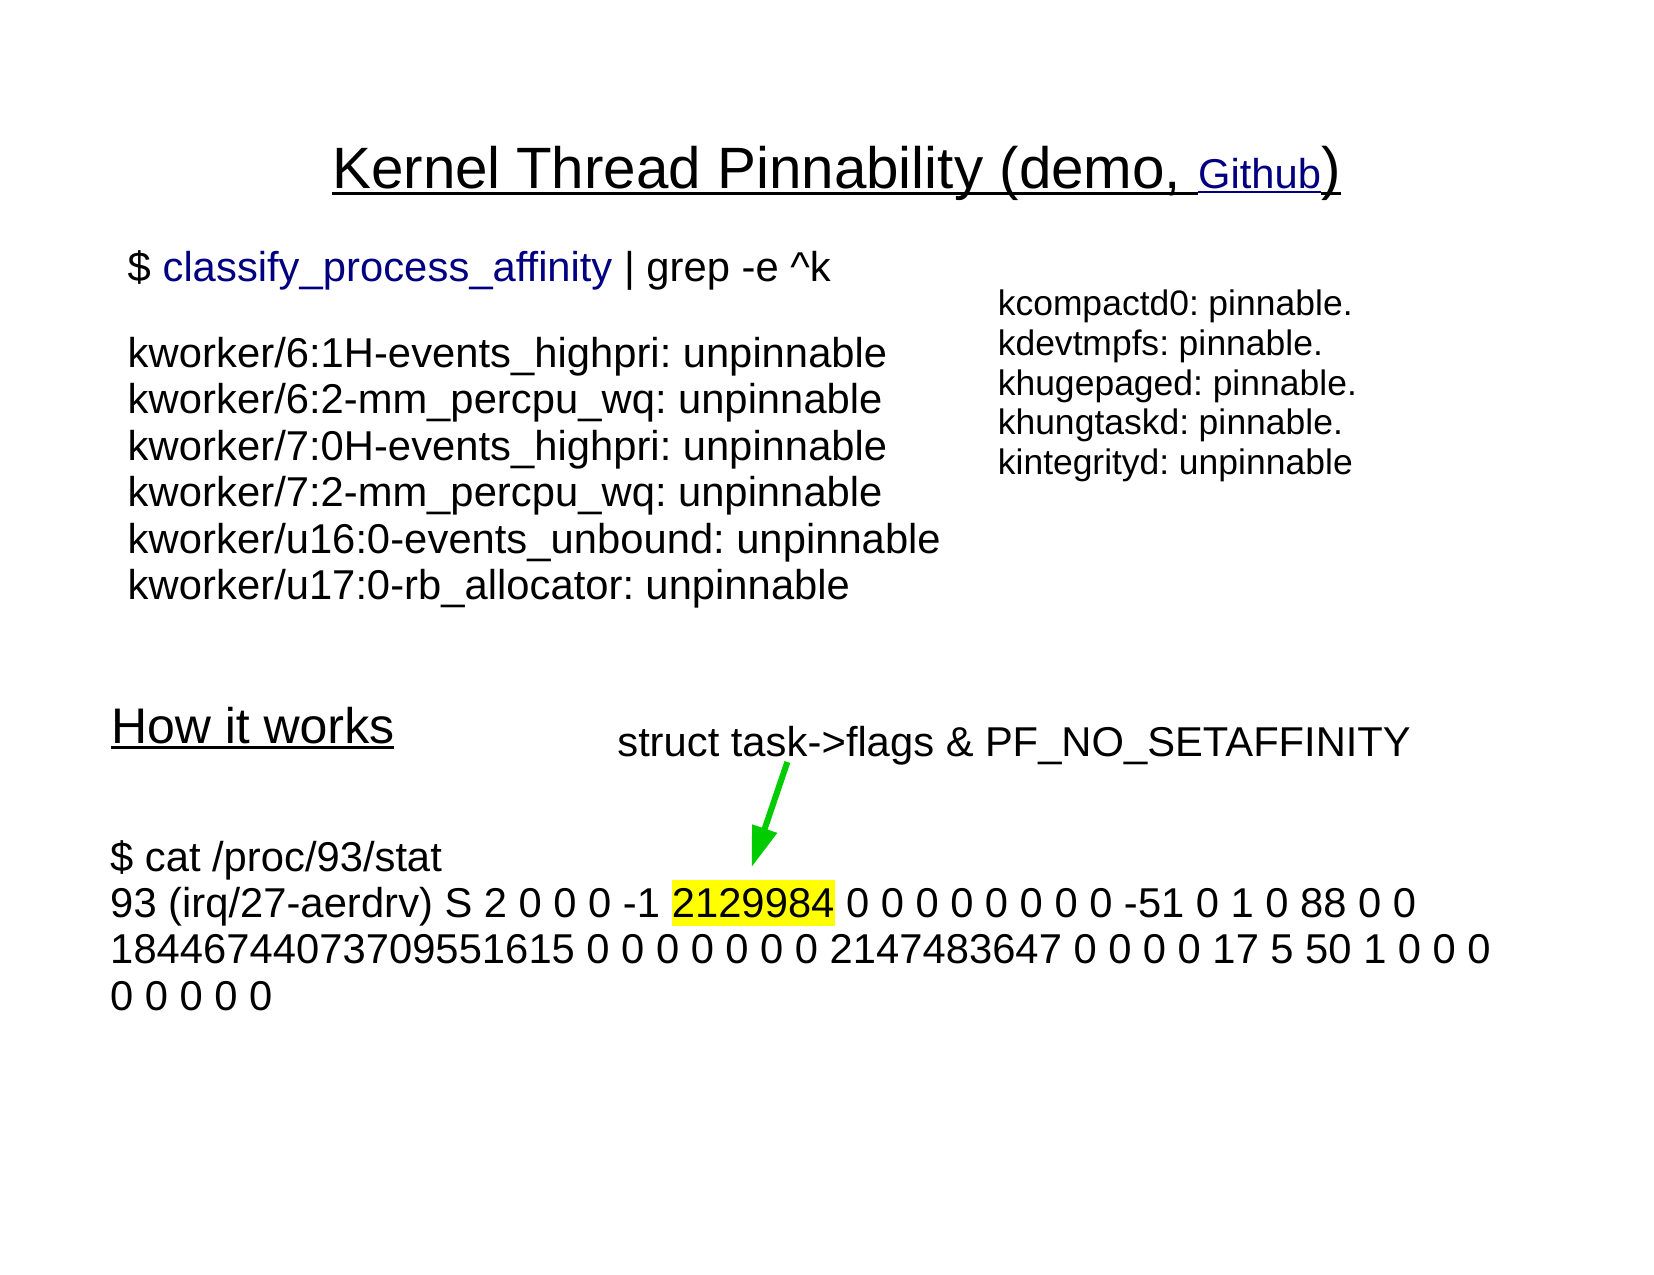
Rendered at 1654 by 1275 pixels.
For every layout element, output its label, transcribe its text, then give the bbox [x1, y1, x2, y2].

text_box struct task->flags & PF_NO_SETAFFINITY [602, 711, 1427, 807]
title Kernel Thread Pinnability (demo, Github) [92, 61, 1581, 275]
text_box $ cat /proc/93/stat 93 (irq/27-aerdrv) S 2 0 0 0 -1 2129984 0 0 0 0 0 0 0 0 -51 0 1 0 88 0 0 18446744073709551615 0 0 0 0 0 0 0 2147483647 0 0 0 0 17 5 50 1 0 0 0 0 0 0 0 0 [95, 825, 1530, 1027]
text_box kcompactd0: pinnable. kdevtmpfs: pinnable. khugepaged: pinnable. khungtaskd: pinnable. kintegrityd: unpinnable [983, 276, 1570, 610]
text_box How it works [96, 690, 410, 780]
list $ classify_process_affinity | grep -e ^k kworker/6:1H-events_highpri: unpinnable kworker/6:2-mm_percpu_wq: unpinnable kworker/7:0H-events_highpri: unpinnable kworker/7:2-mm_percpu_wq: unpinnable kworker/u16:0-events_unbound: unpinnable kworker/u17:0-rb_allocator: unpinnable [56, 243, 951, 709]
